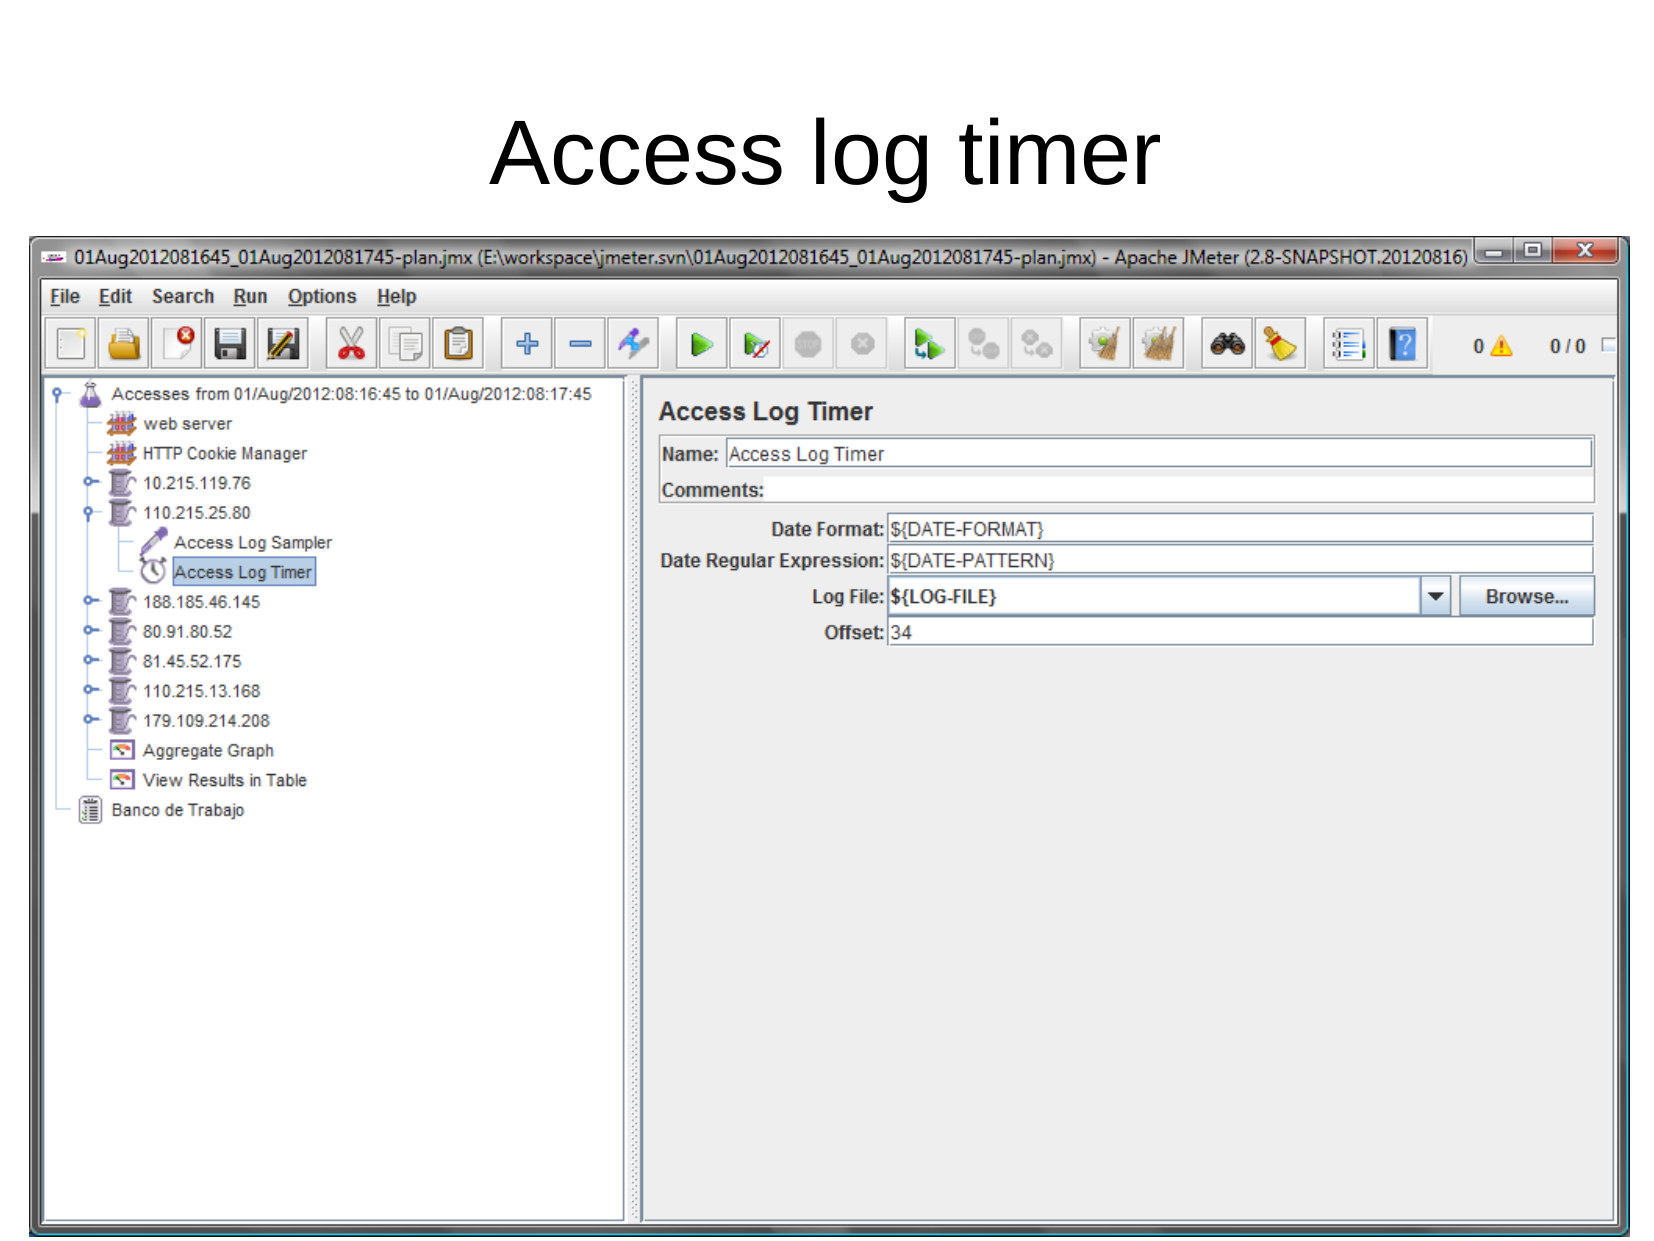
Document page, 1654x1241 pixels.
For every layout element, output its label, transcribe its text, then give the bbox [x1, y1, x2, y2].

picture [29, 236, 1630, 1237]
title Access log timer [82, 56, 1571, 236]
